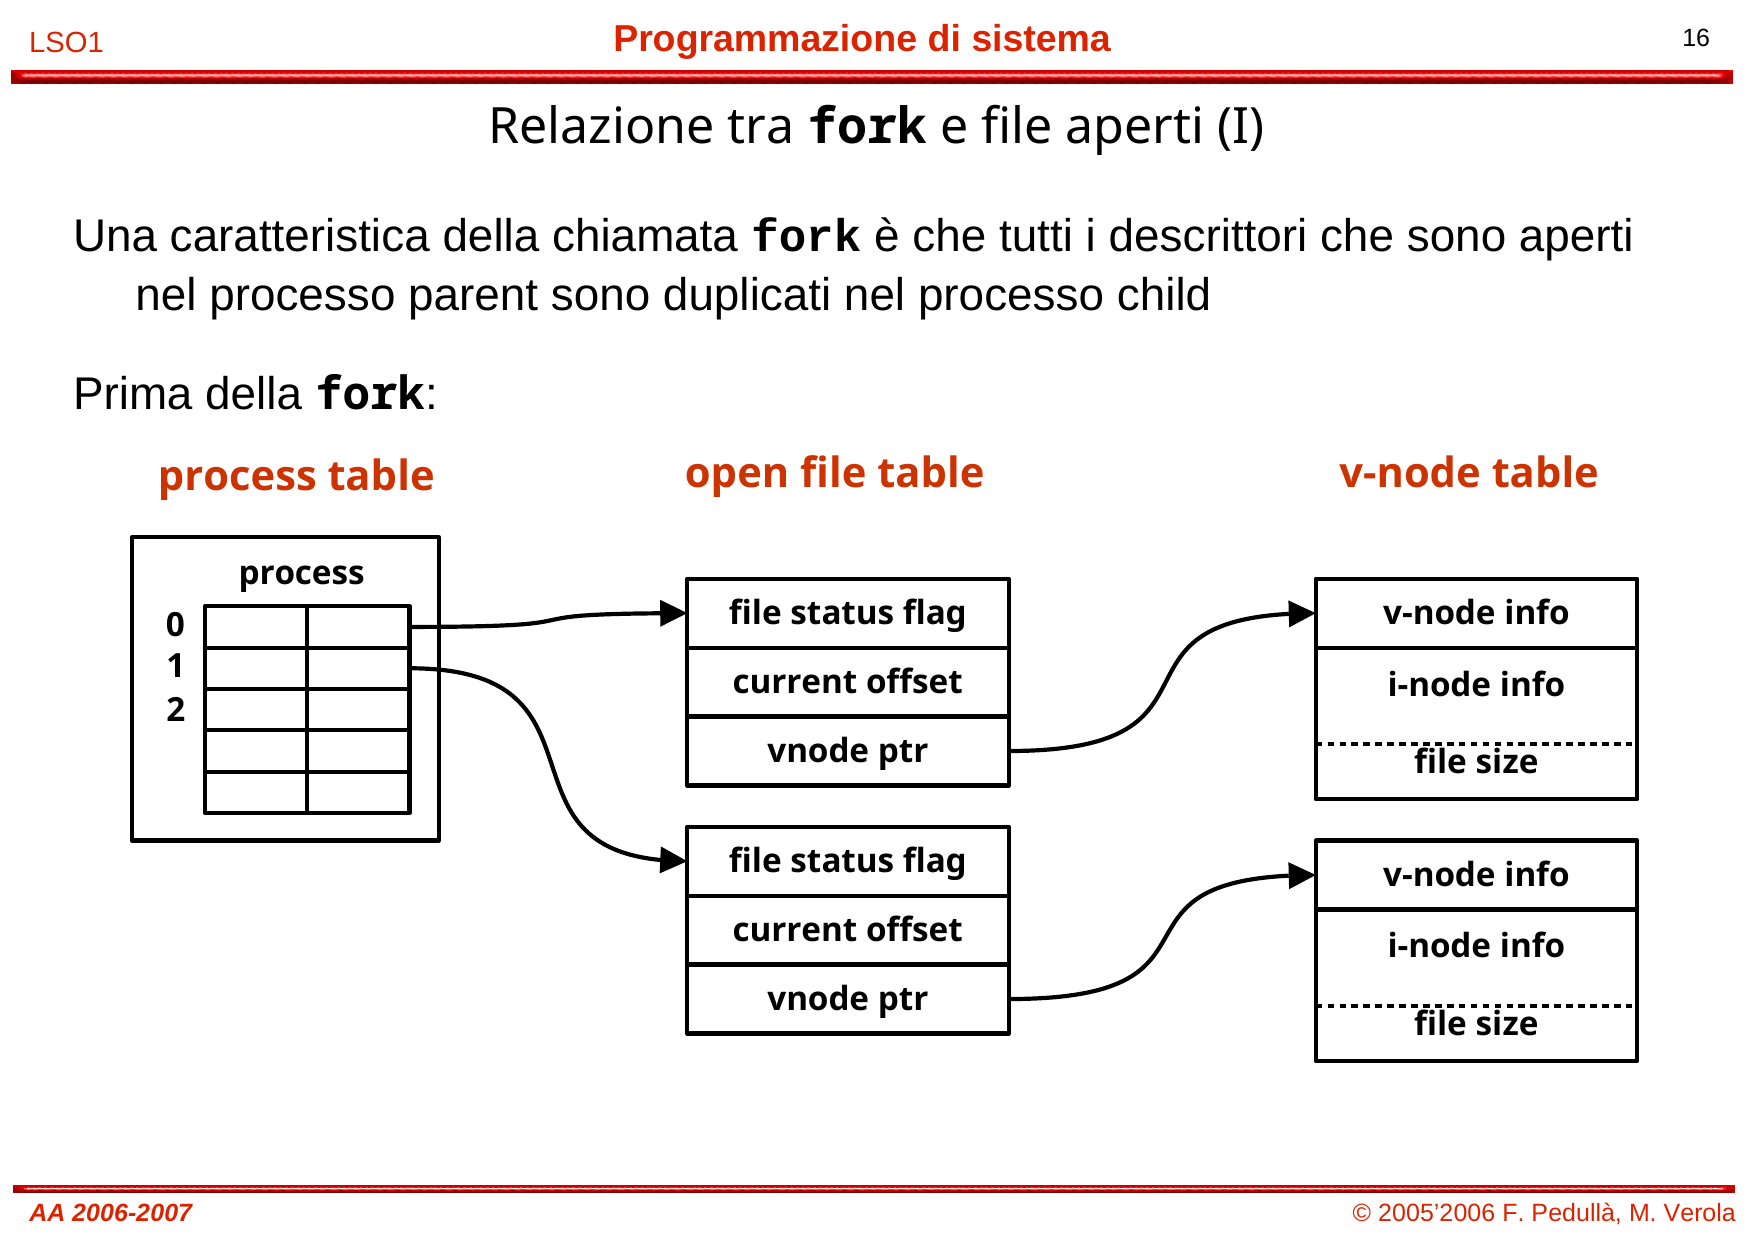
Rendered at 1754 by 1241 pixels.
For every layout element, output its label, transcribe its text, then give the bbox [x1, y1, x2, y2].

text_box process [223, 545, 381, 614]
text_box vnode ptr [687, 716, 1009, 786]
text_box open file table [644, 440, 1026, 523]
text_box current offset [687, 647, 1009, 714]
text_box file status flag [687, 826, 1009, 894]
text_box process table [121, 444, 472, 526]
text_box 1 [146, 639, 206, 683]
list Una caratteristica della chiamata fork è che tutti i descrittori che sono aperti nel processo parent sono duplicati nel processo child Prima della fork: [58, 202, 1696, 423]
text_box file status flag [687, 578, 1009, 646]
text_box i-node info file size [1315, 645, 1638, 802]
text_box i-node info file size [1315, 907, 1638, 1064]
text_box v-node info [1315, 578, 1638, 645]
text_box vnode ptr [687, 964, 1009, 1034]
text_box v-node info [1315, 840, 1638, 907]
title Relazione tra fork e file aperti (I) [417, 78, 1336, 174]
picture [11, 70, 1733, 84]
text_box current offset [687, 895, 1009, 963]
text_box v-node table [1301, 440, 1638, 523]
text_box 2 [146, 683, 206, 752]
text_box 0 [145, 597, 205, 666]
picture [13, 1185, 1735, 1193]
